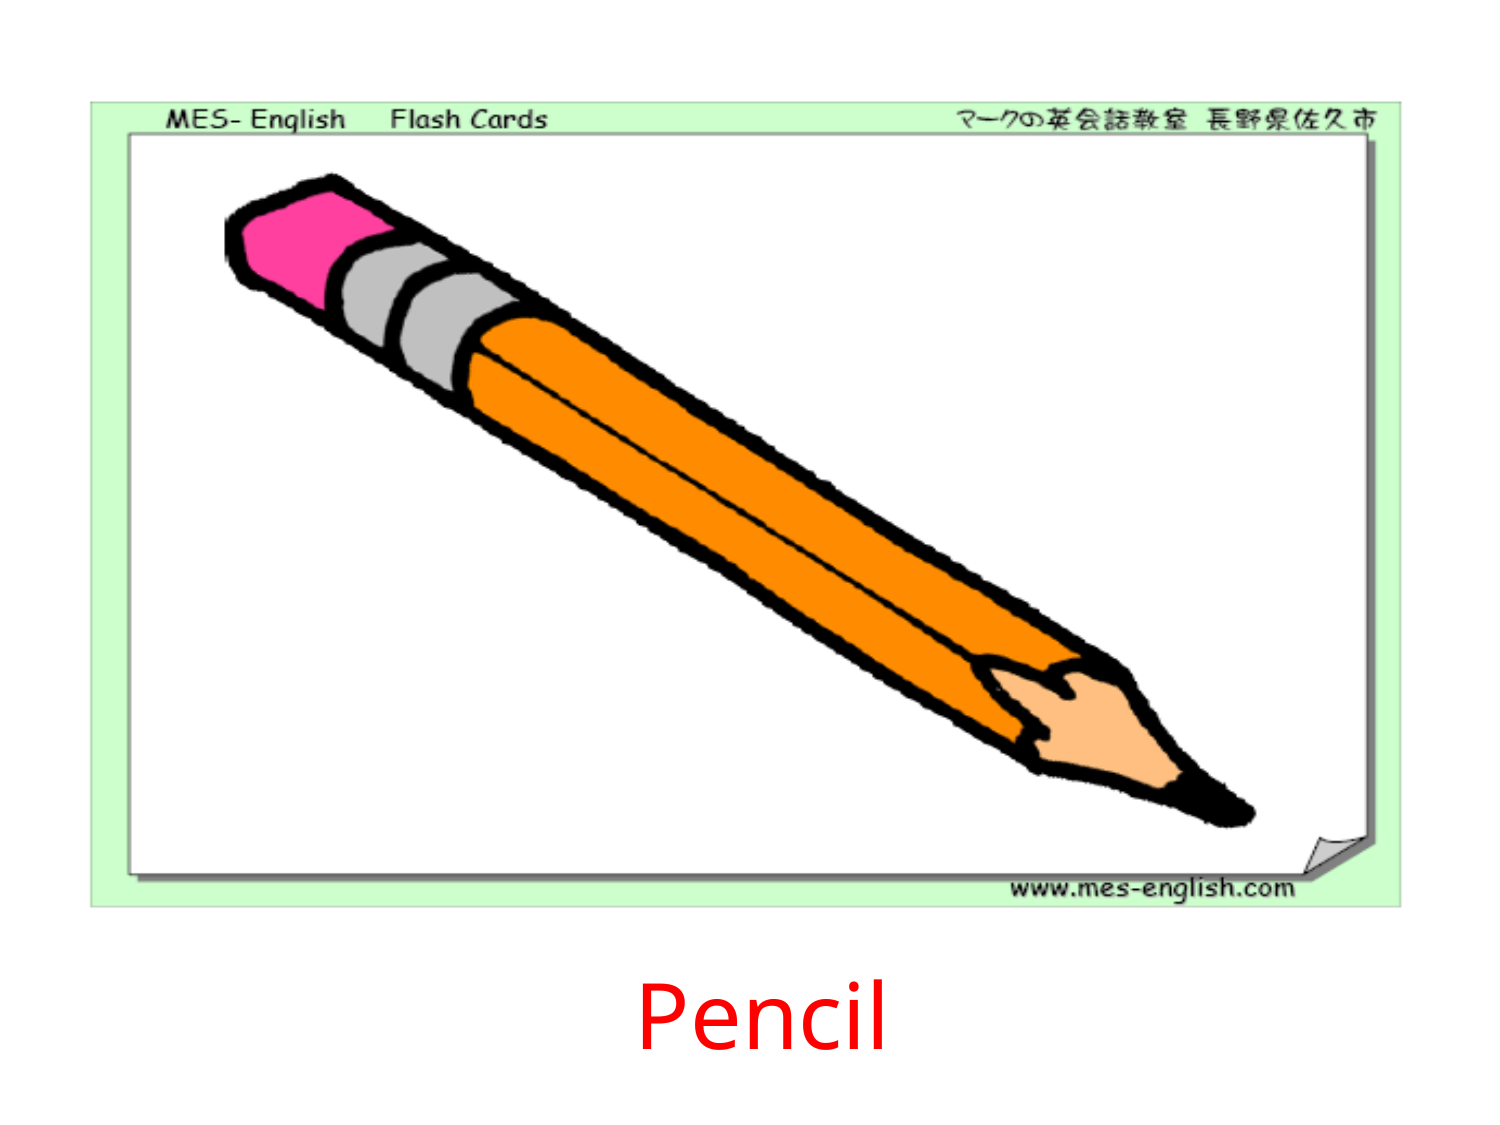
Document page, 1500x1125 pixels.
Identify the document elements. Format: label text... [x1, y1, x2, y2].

text_box Pencil [112, 949, 1413, 1076]
picture [67, 83, 1415, 925]
